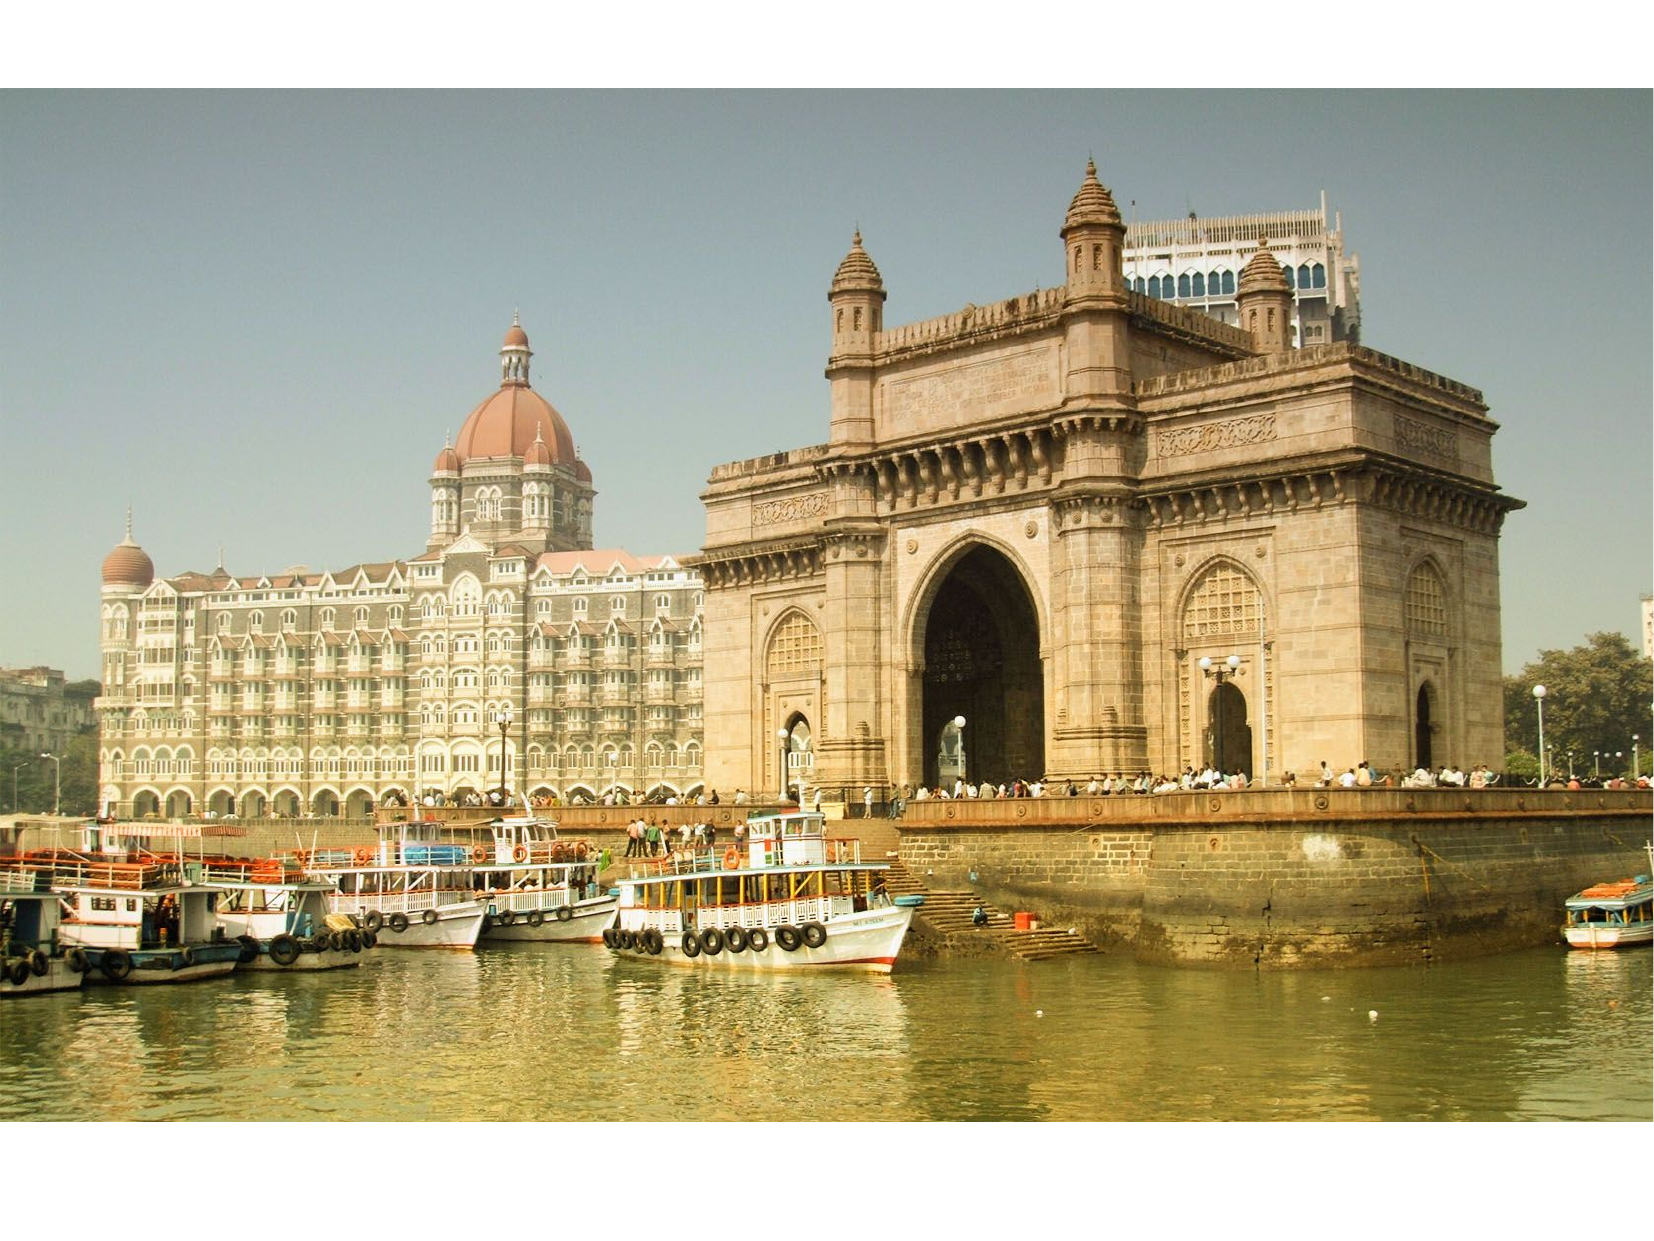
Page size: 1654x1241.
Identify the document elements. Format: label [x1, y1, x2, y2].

picture [0, 88, 1654, 1122]
